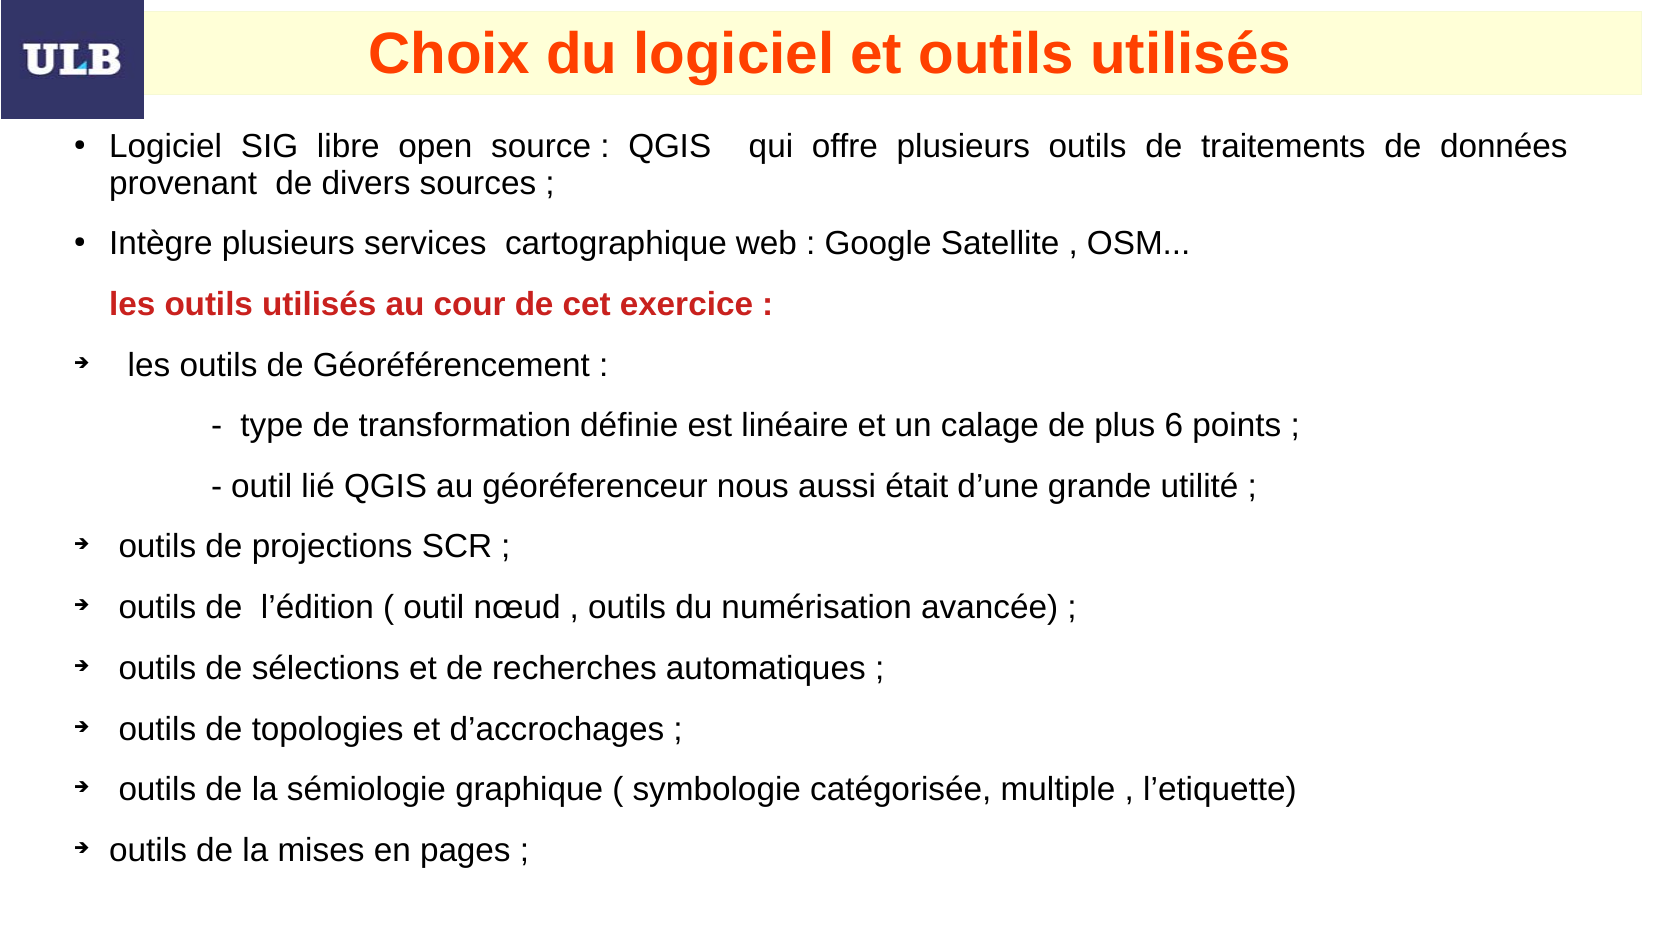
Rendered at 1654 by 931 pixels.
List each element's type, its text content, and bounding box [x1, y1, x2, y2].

picture [1, 0, 144, 119]
text_box Logiciel SIG libre open source : QGIS qui offre plusieurs outils de traitements de données provenant de divers sources ; Intègre plusieurs services cartographique web : Google Satellite , OSM... les outils utilisés au cour de cet exercice : les outils de Géoréférencement : - type de transformation définie est linéaire et un calage de plus 6 points ; - outil lié QGIS au géoréferenceur nous aussi était d’une grande utilité ; outils de projections SCR ; outils de l’édition ( outil nœud , outils du numérisation avancée) ; outils de sélections et de recherches automatiques ; outils de topologies et d’accrochages ; outils de la sémiologie graphique ( symbologie catégorisée, multiple , l’etiquette) outils de la mises en pages ; [59, 95, 1585, 931]
text_box Choix du logiciel et outils utilisés [144, 11, 1642, 95]
